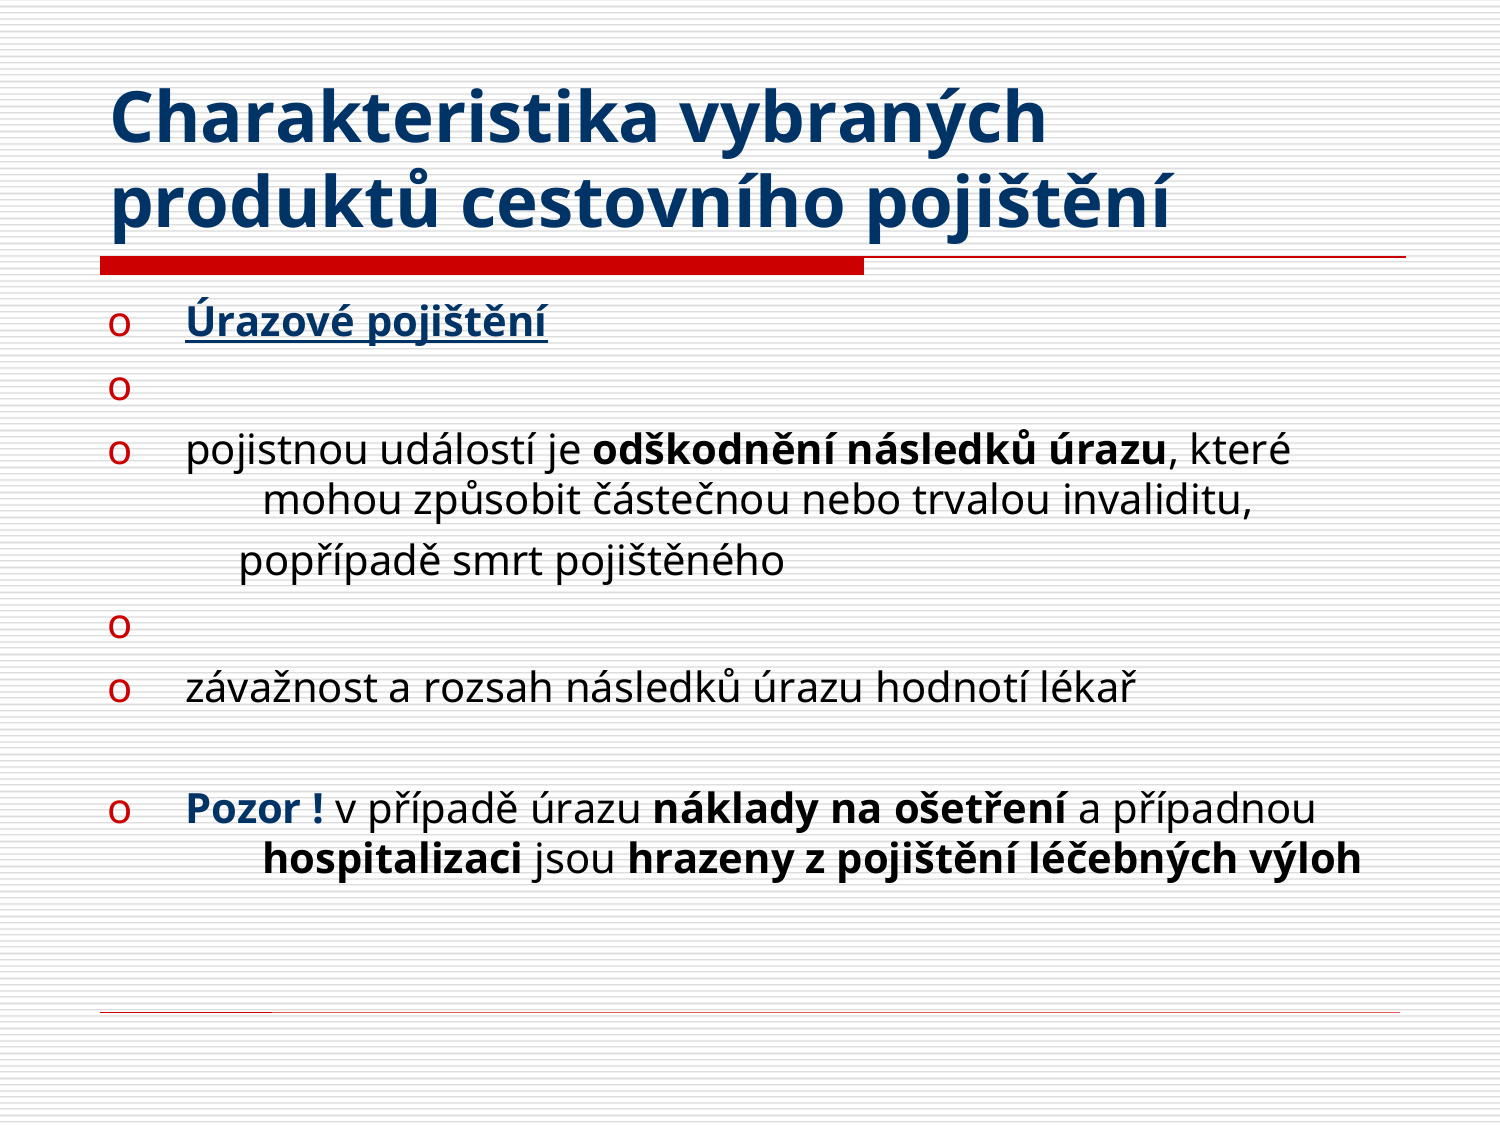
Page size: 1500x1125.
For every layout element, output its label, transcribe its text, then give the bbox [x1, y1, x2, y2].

list Úrazové pojištění pojistnou událostí je odškodnění následků úrazu, které mohou způsobit částečnou nebo trvalou invaliditu, popřípadě smrt pojištěného závažnost a rozsah následků úrazu hodnotí lékař Pozor ! v případě úrazu náklady na ošetření a případnou hospitalizaci jsou hrazeny z pojištění léčebných výloh [92, 287, 1406, 988]
title Charakteristika vybraných produktů cestovního pojištění [94, 50, 1407, 250]
